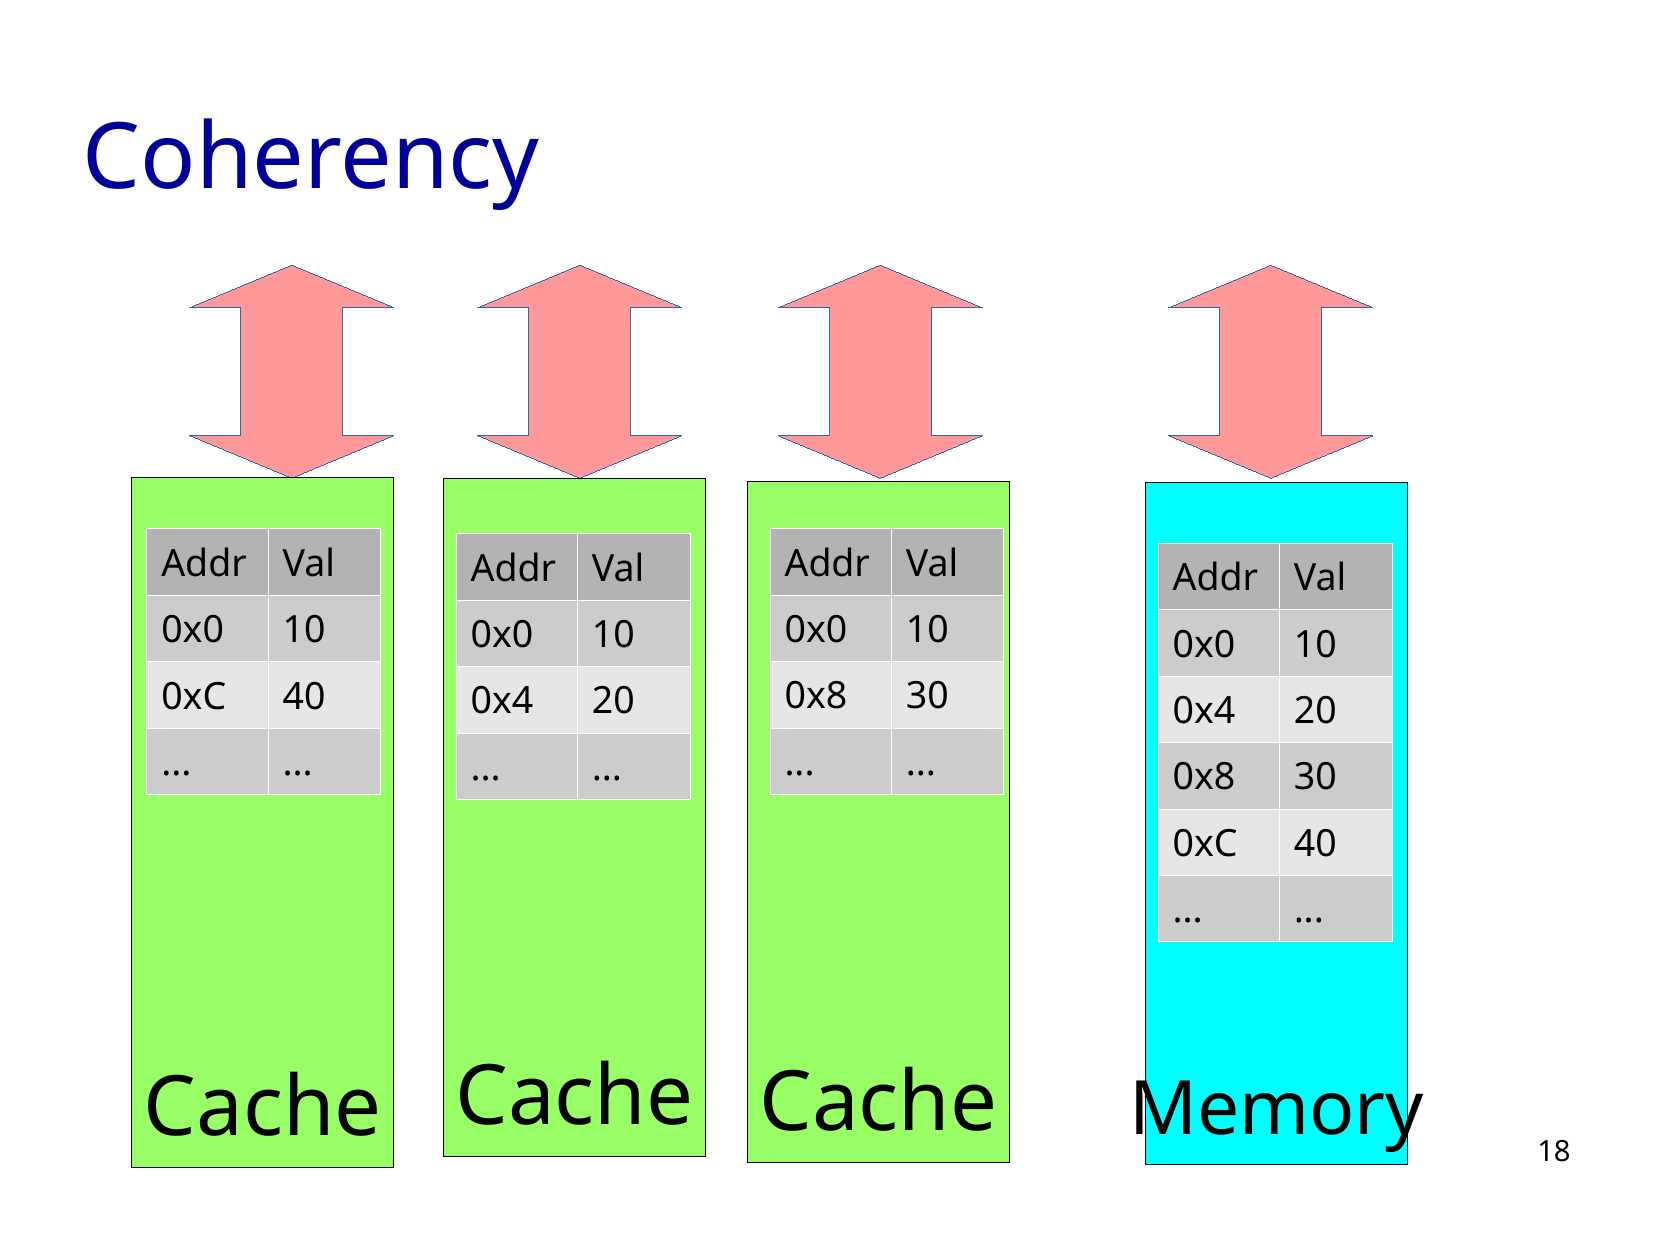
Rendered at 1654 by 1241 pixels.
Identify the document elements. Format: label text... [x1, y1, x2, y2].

table_cell 0x0 [457, 601, 577, 666]
text_box [778, 265, 983, 479]
table_cell ... [269, 729, 380, 794]
table_cell 40 [269, 662, 380, 728]
table_cell 0x0 [771, 596, 891, 661]
text_box Cache [747, 481, 1010, 1163]
table_cell 10 [892, 596, 1003, 661]
title Coherency [82, 49, 1571, 257]
text_box Cache [443, 478, 706, 1157]
table_header Val [1280, 544, 1392, 609]
table_cell 0xC [1159, 810, 1279, 875]
table_cell 30 [892, 662, 1003, 728]
table_cell ... [147, 729, 268, 794]
table_cell 0x8 [771, 662, 891, 728]
table_header Addr [457, 534, 577, 600]
table_cell 0x4 [1159, 677, 1279, 742]
table_cell 30 [1280, 743, 1392, 809]
table_cell 0x0 [147, 596, 268, 661]
table_header Val [892, 529, 1003, 595]
table_header Val [578, 534, 690, 600]
table_cell ... [1280, 876, 1392, 941]
table_header Val [269, 529, 380, 595]
table_cell 0x8 [1159, 743, 1279, 809]
table_header Addr [771, 529, 891, 595]
table_cell ... [457, 734, 577, 799]
table_cell 10 [578, 601, 690, 666]
table_cell 20 [578, 667, 690, 733]
table_cell 10 [269, 596, 380, 661]
text_box [477, 265, 682, 478]
table_header Addr [1159, 544, 1279, 609]
table_header Addr [147, 529, 268, 595]
text_box Memory [1145, 482, 1408, 1165]
text_box [1168, 265, 1373, 479]
table_cell ... [1159, 876, 1279, 941]
table_cell 0x4 [457, 667, 577, 733]
text_box [189, 265, 394, 477]
table_cell 0xC [147, 662, 268, 728]
table_cell ... [578, 734, 690, 799]
table_cell ... [771, 729, 891, 794]
table_cell 20 [1280, 677, 1392, 742]
table_cell 0x0 [1159, 610, 1279, 676]
table_cell 40 [1280, 810, 1392, 875]
text_box Cache [131, 477, 394, 1168]
table_cell ... [892, 729, 1003, 794]
table_cell 10 [1280, 610, 1392, 676]
